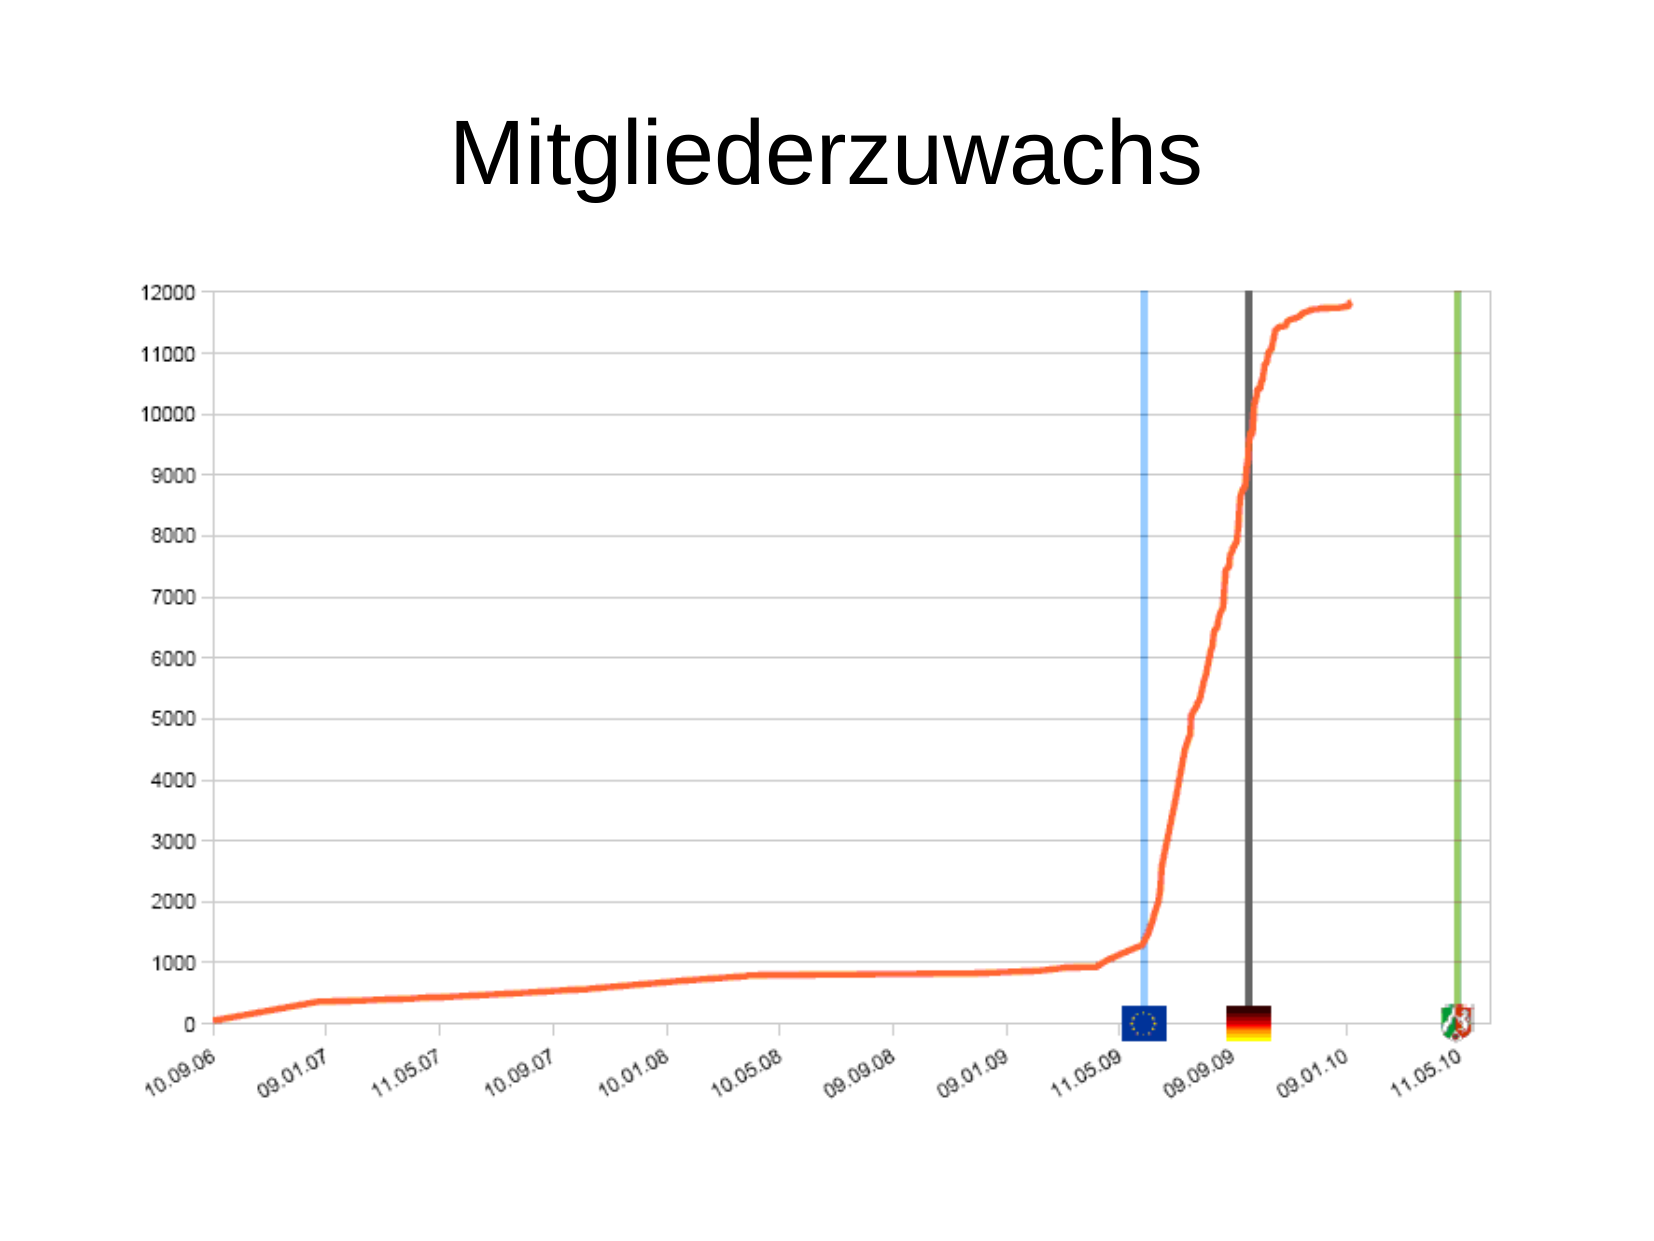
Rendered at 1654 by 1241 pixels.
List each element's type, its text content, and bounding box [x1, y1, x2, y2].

title Mitgliederzuwachs [82, 49, 1571, 257]
picture [118, 263, 1518, 1123]
